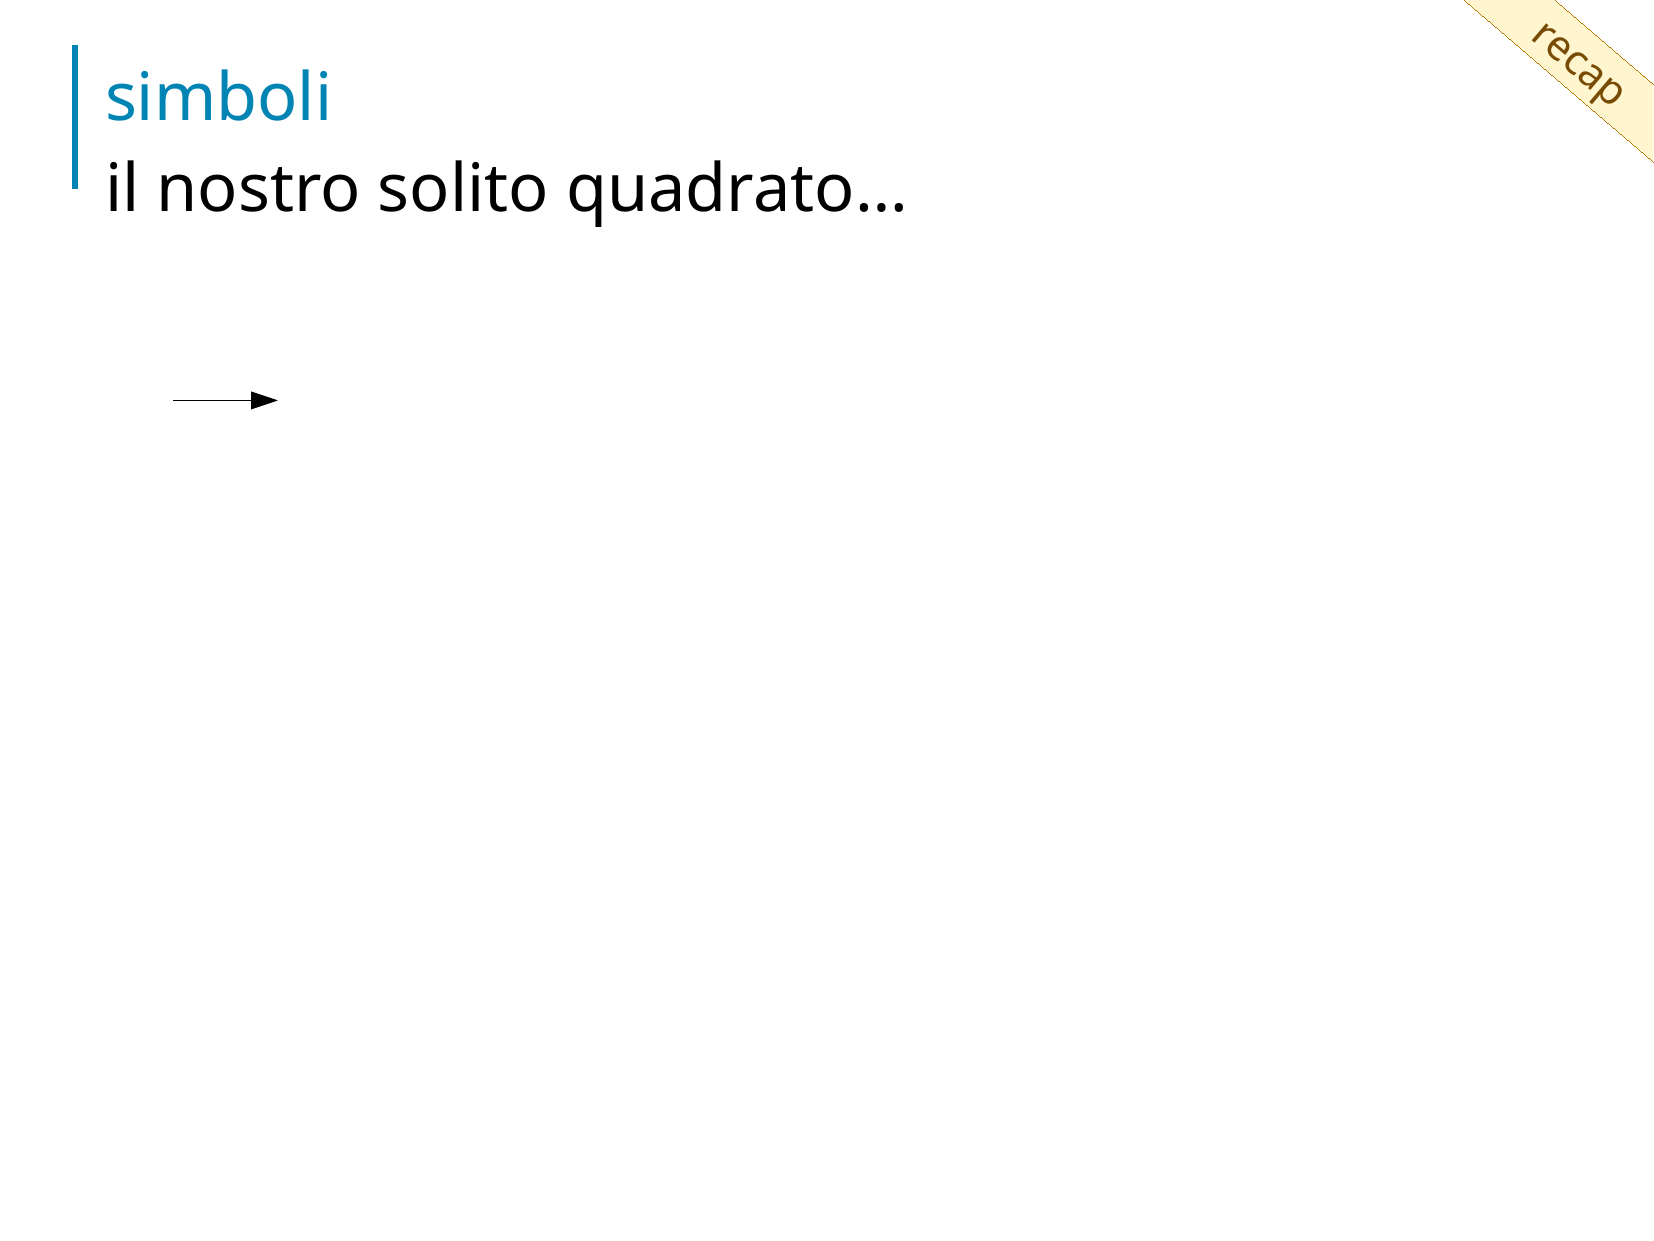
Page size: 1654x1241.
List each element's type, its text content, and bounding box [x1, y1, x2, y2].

text_box recap [1464, 0, 1654, 163]
title simboli il nostro solito quadrato… [105, 49, 1571, 200]
